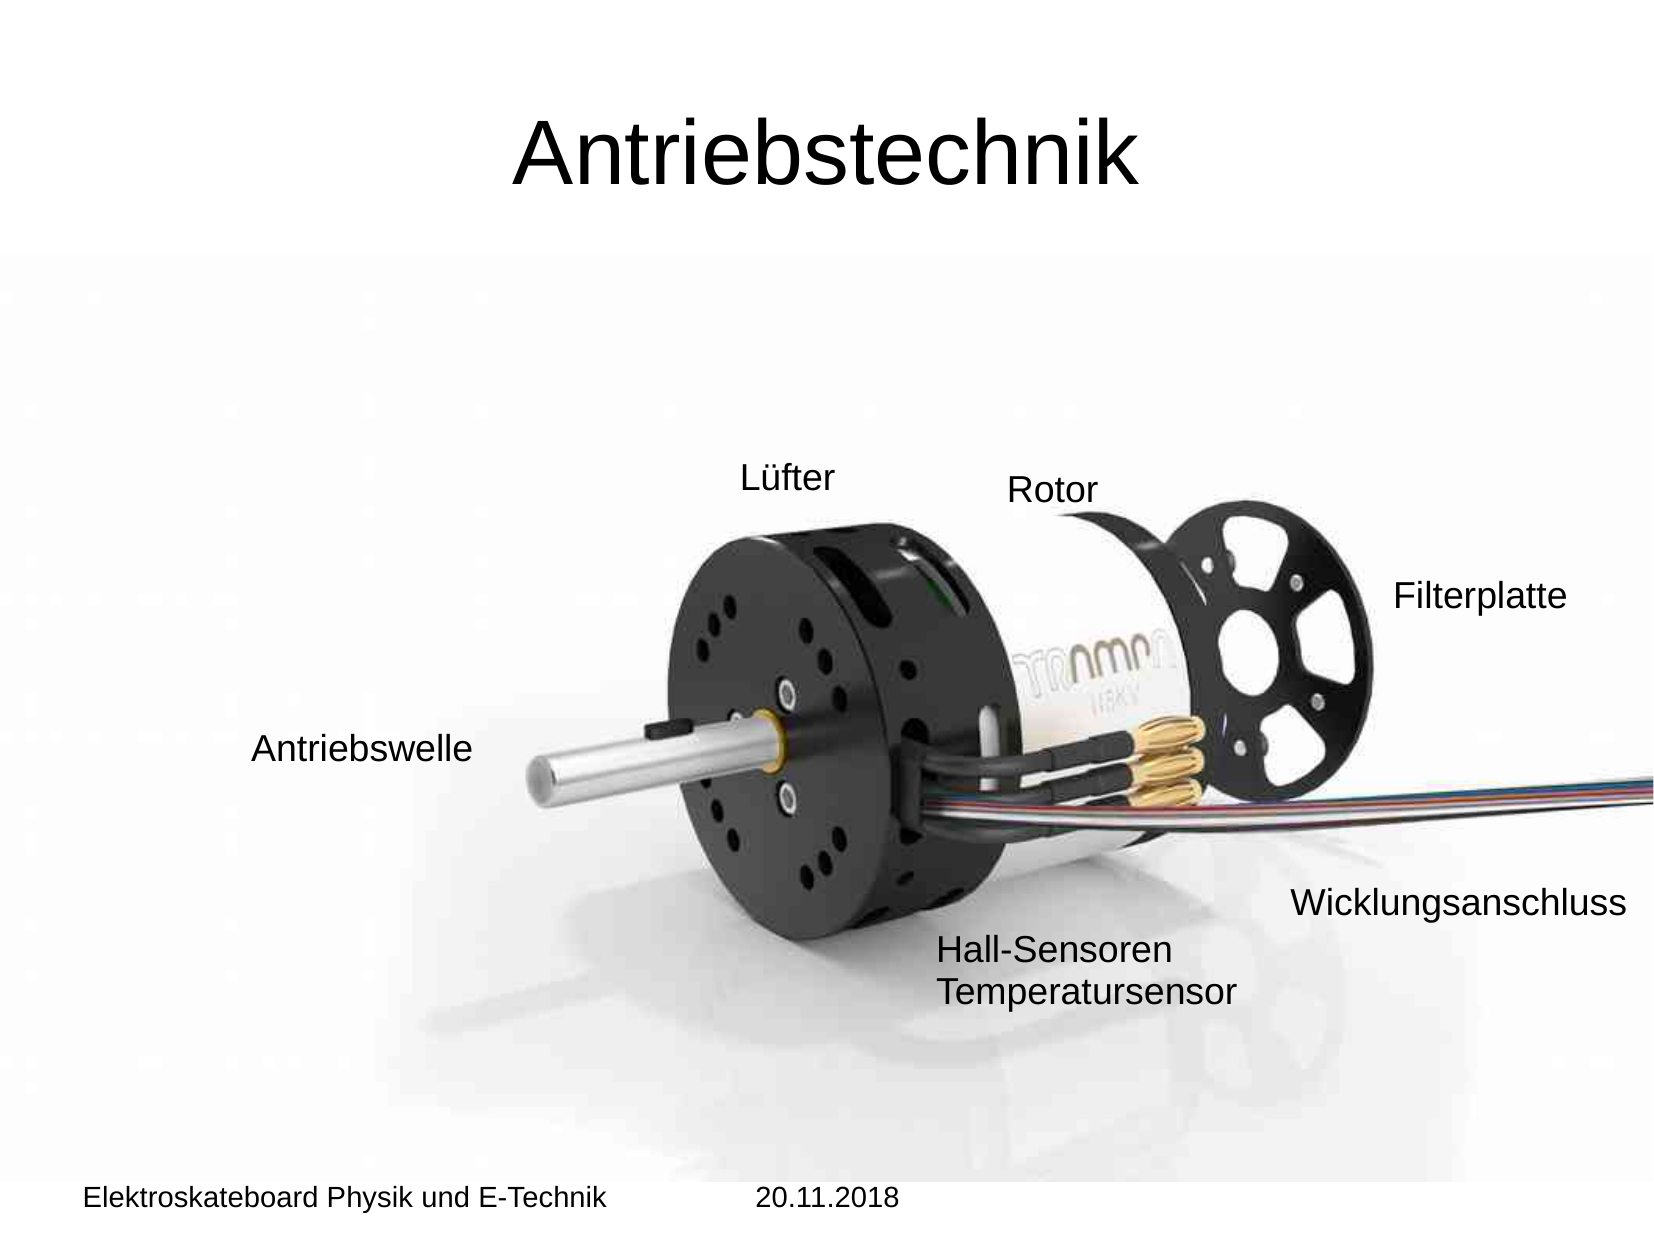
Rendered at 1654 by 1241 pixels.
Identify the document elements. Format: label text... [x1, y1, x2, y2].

text_box Lüfter [725, 448, 851, 506]
title Antriebstechnik [82, 49, 1571, 255]
text_box Hall-Sensoren Temperatursensor [921, 921, 1253, 1021]
text_box Filterplatte [1378, 566, 1583, 624]
text_box Antriebswelle [236, 720, 489, 778]
text_box Rotor [992, 460, 1114, 518]
text_box Wicklungsanschluss [1275, 874, 1642, 931]
picture [0, 255, 1654, 1182]
